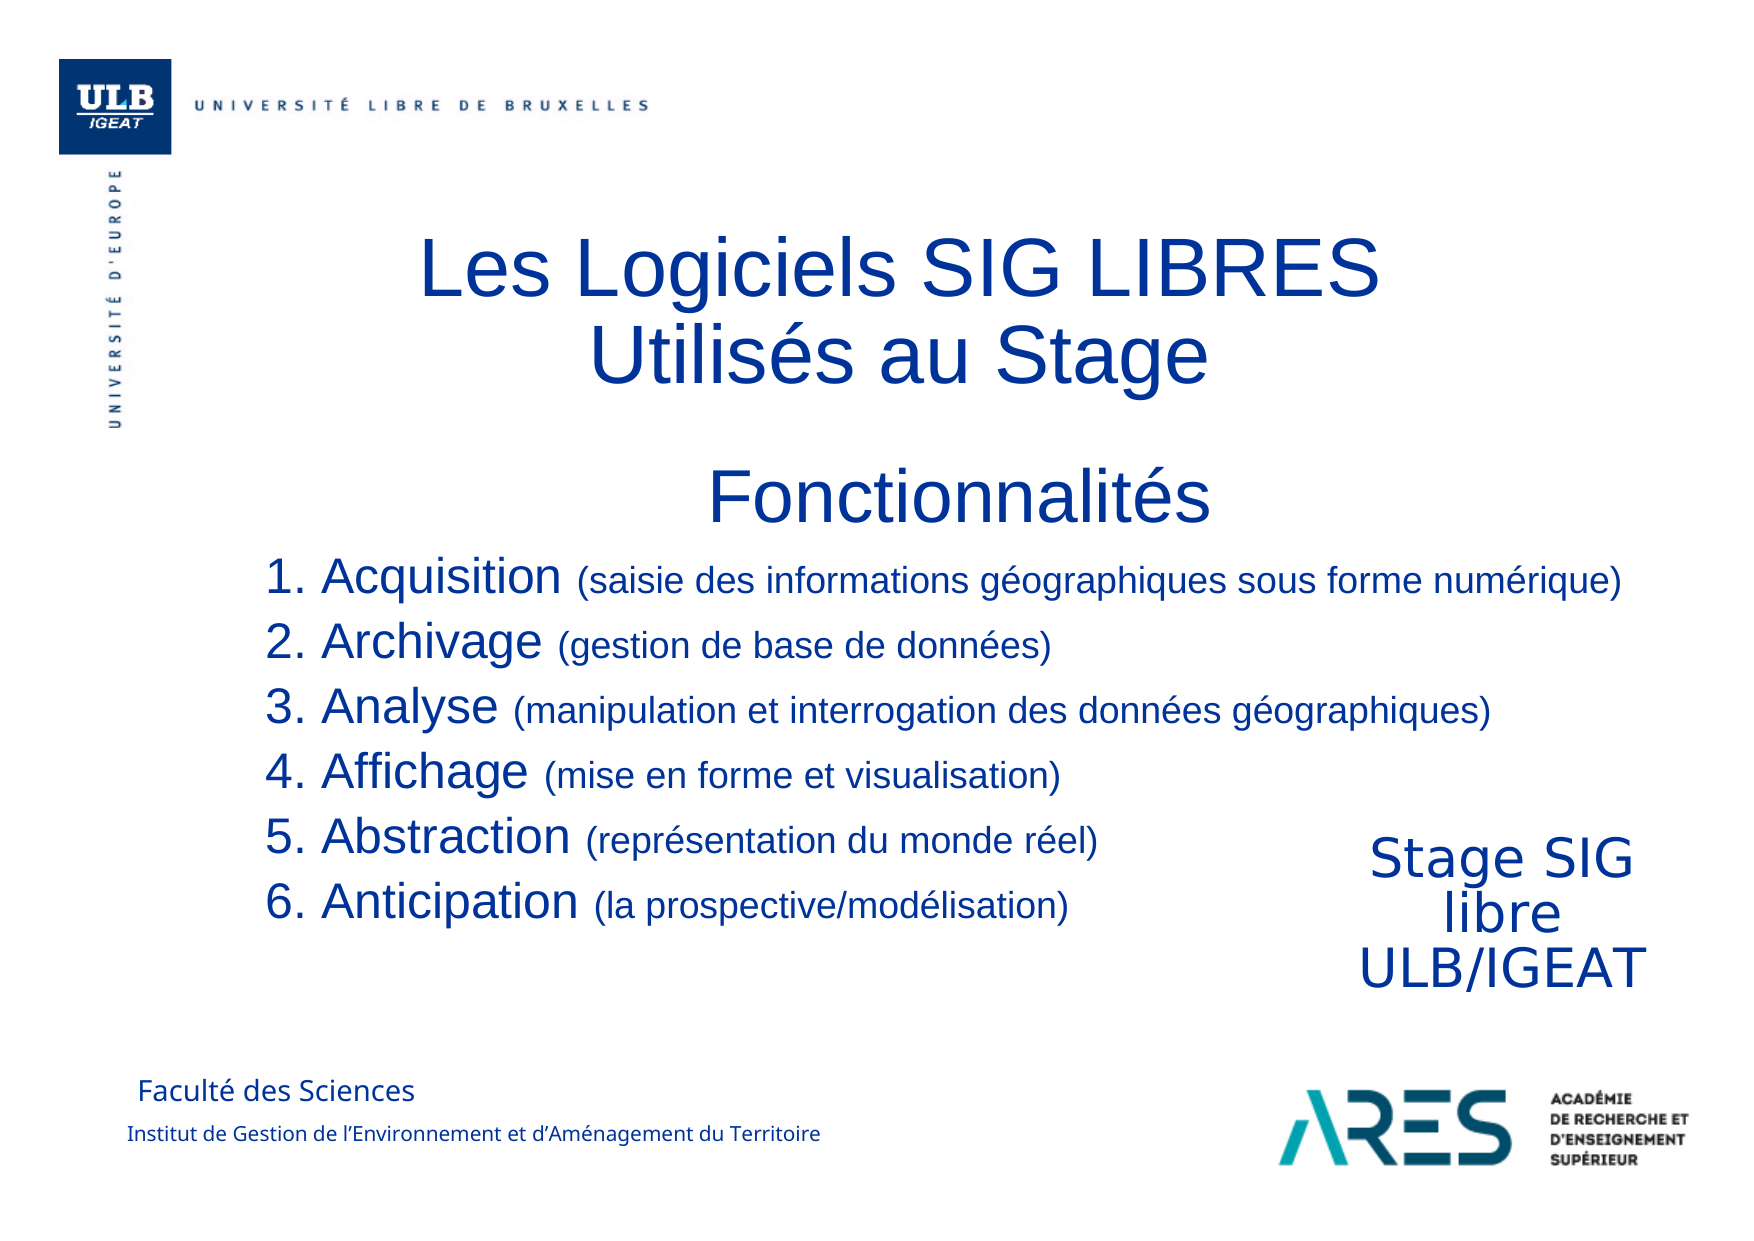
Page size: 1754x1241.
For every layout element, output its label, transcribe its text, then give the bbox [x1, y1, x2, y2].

title Les Logiciels SIG LIBRES Utilisés au Stage [164, 181, 1637, 447]
text_box Institut de Gestion de l’Environnement et d’Aménagement du Territoire [112, 1111, 842, 1155]
picture [59, 59, 1754, 1241]
text_box Faculté des Sciences [122, 1062, 431, 1118]
text_box Fonctionnalités 1. Acquisition (saisie des informations géographiques sous forme numérique) 2. Archivage (gestion de base de données) 3. Analyse (manipulation et interrogation des données géographiques) 4. Affichage (mise en forme et visualisation) 5. Abstraction (représentation du monde réel) 6. Anticipation (la prospective/modélisation) [265, 454, 1654, 933]
text_box Stage SIG libre ULB/IGEAT [1311, 826, 1695, 1015]
